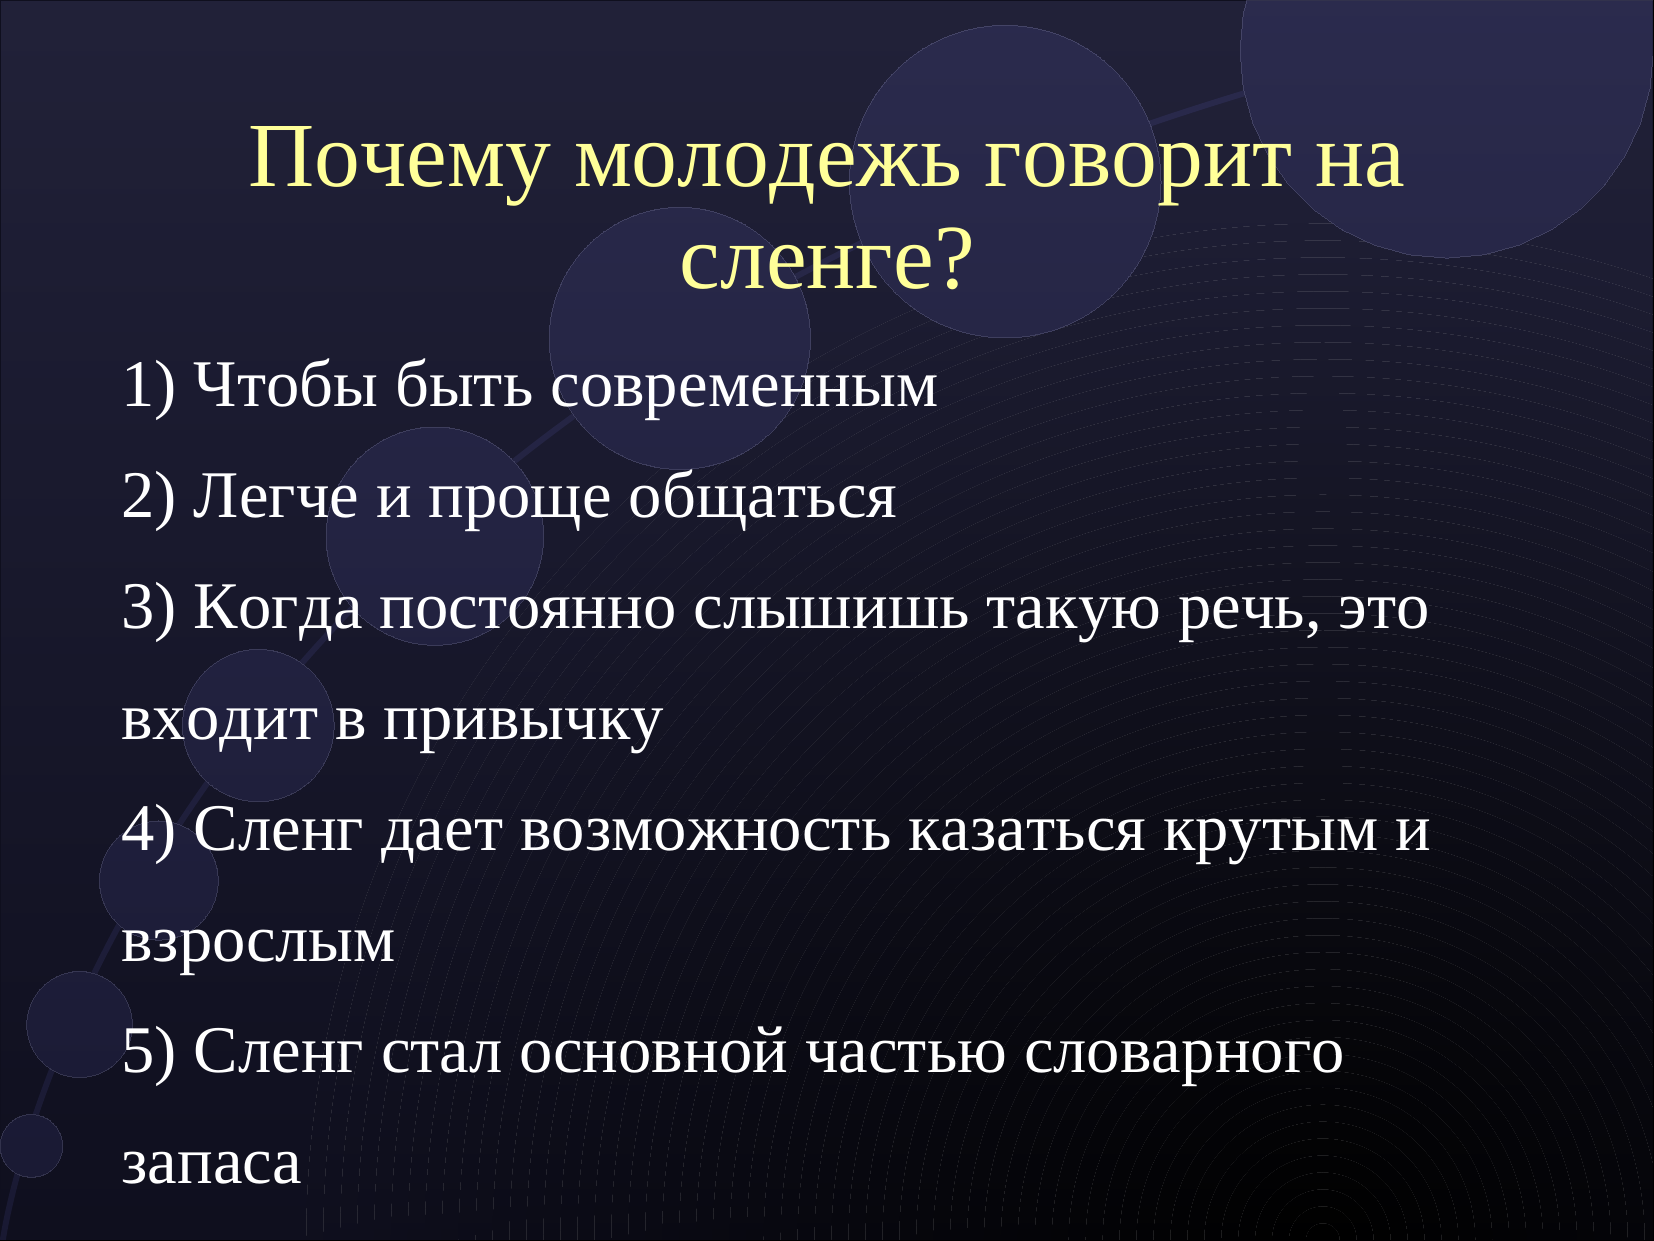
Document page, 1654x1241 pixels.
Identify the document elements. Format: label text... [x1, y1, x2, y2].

subtitle 1) Чтобы быть современным 2) Легче и проще общаться 3) Когда постоянно слышишь такую речь, это входит в привычку 4) Сленг дает возможность казаться крутым и взрослым 5) Сленг стал основной частью словарного запаса [121, 328, 1534, 1180]
title Почему молодежь говорит на сленге? [121, 104, 1534, 308]
